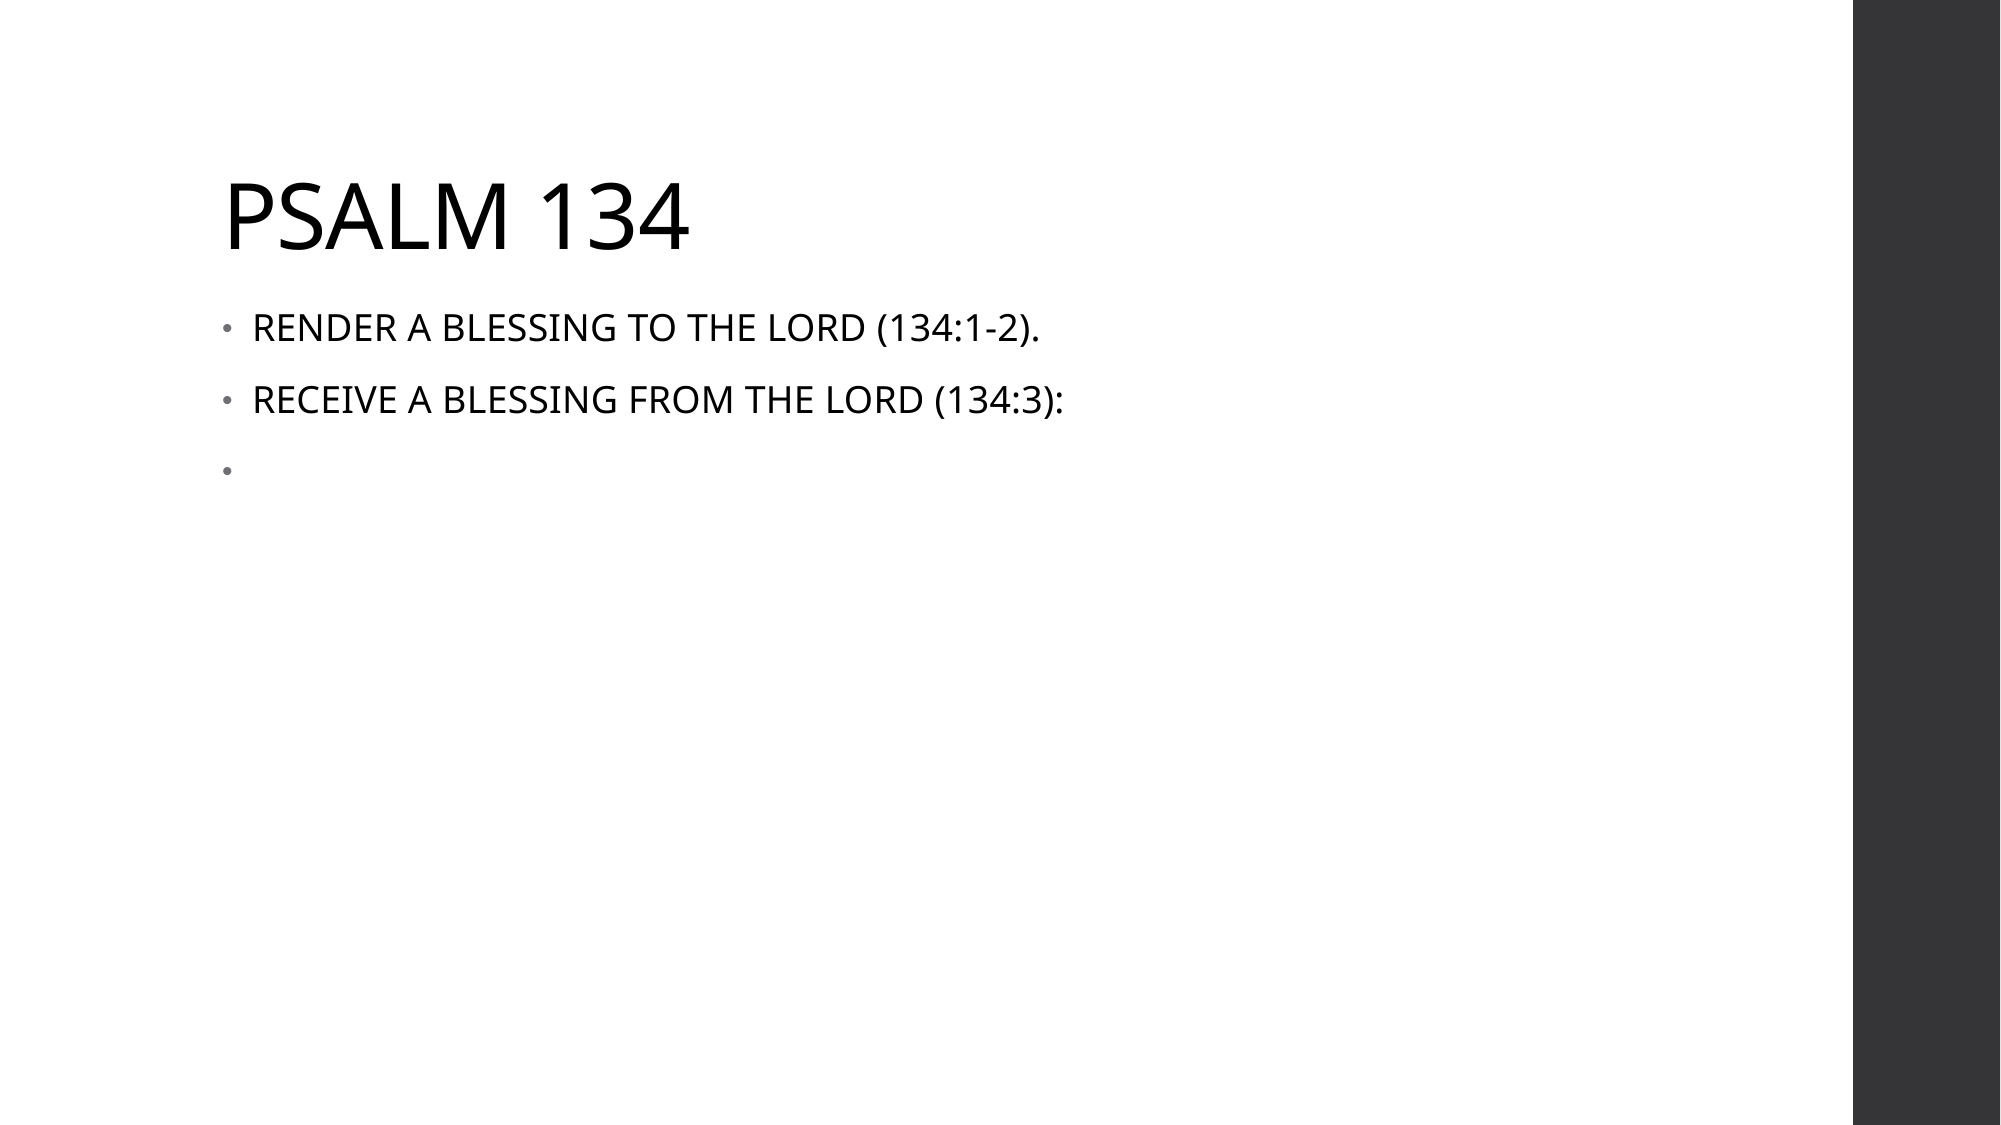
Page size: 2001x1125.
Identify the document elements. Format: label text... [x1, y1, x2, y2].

list RENDER A BLESSING TO THE LORD (134:1-2). RECEIVE A BLESSING FROM THE LORD (134:3): [206, 299, 1617, 1014]
title PSALM 134 [206, 60, 1797, 278]
